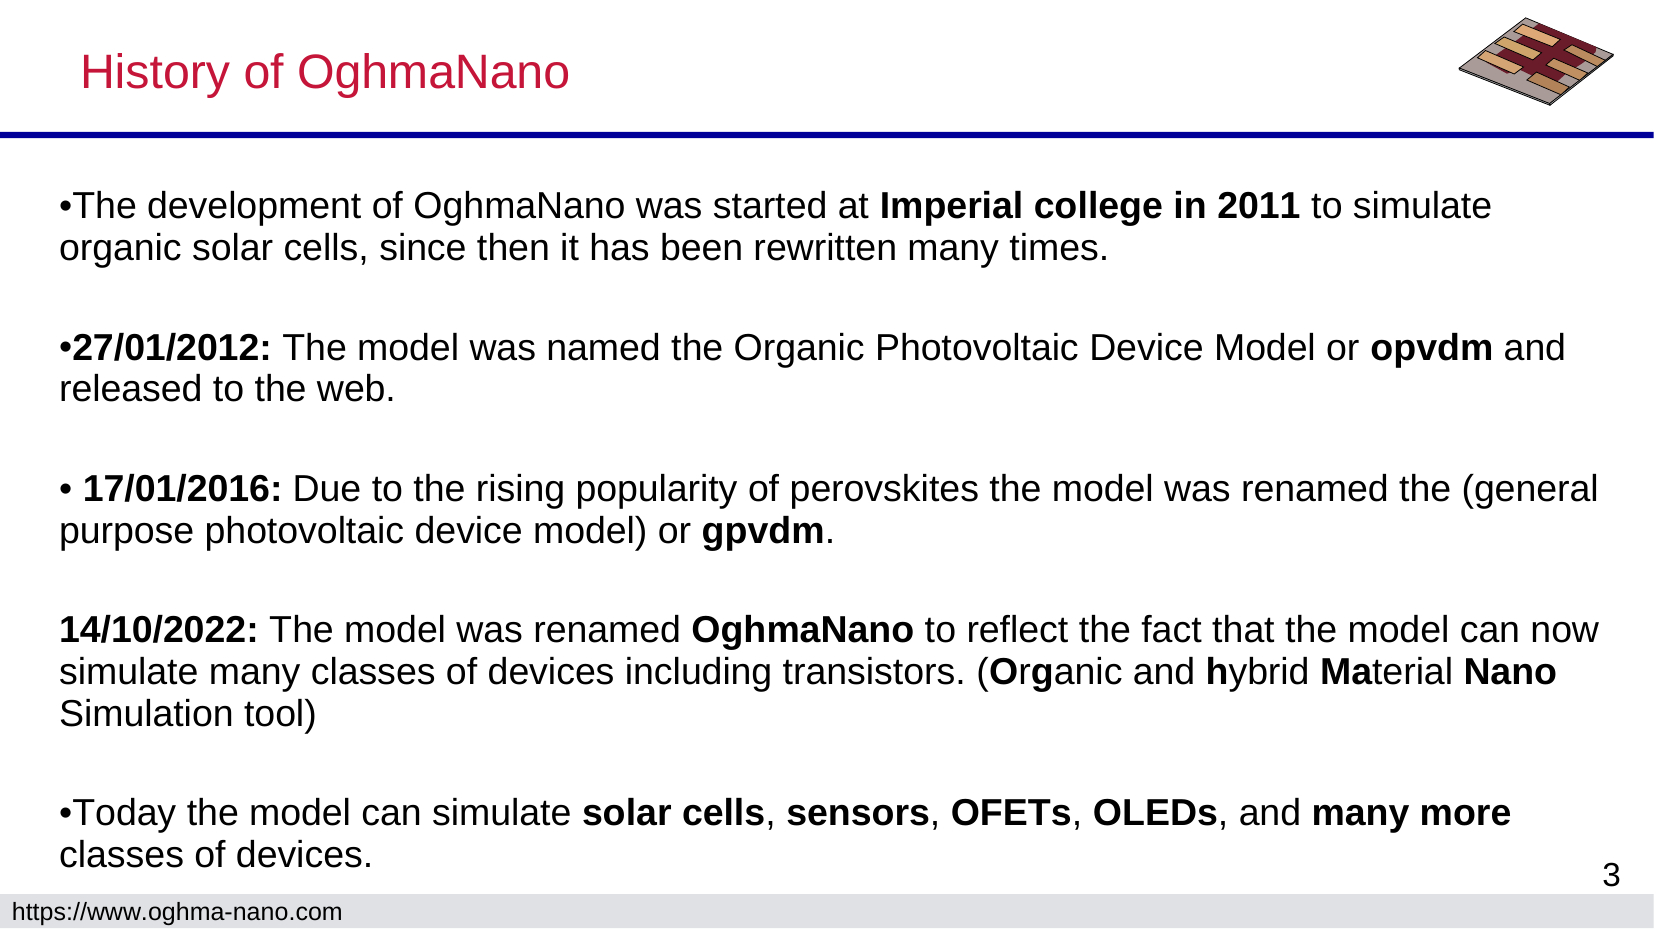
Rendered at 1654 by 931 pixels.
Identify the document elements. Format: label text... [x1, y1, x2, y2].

text_box <number> [1587, 845, 1654, 904]
list The development of OghmaNano was started at Imperial college in 2011 to simulate organic solar cells, since then it has been rewritten many times. 27/01/2012: The model was named the Organic Photovoltaic Device Model or opvdm and released to the web. 17/01/2016: Due to the rising popularity of perovskites the model was renamed the (general purpose photovoltaic device model) or gpvdm. 14/10/2022: The model was renamed OghmaNano to reflect the fact that the model can now simulate many classes of devices including transistors. (Organic and hybrid Material Nano Simulation tool) Today the model can simulate solar cells, sensors, OFETs, OLEDs, and many more classes of devices. [59, 184, 1617, 876]
title History of OghmaNano [65, 28, 1430, 116]
